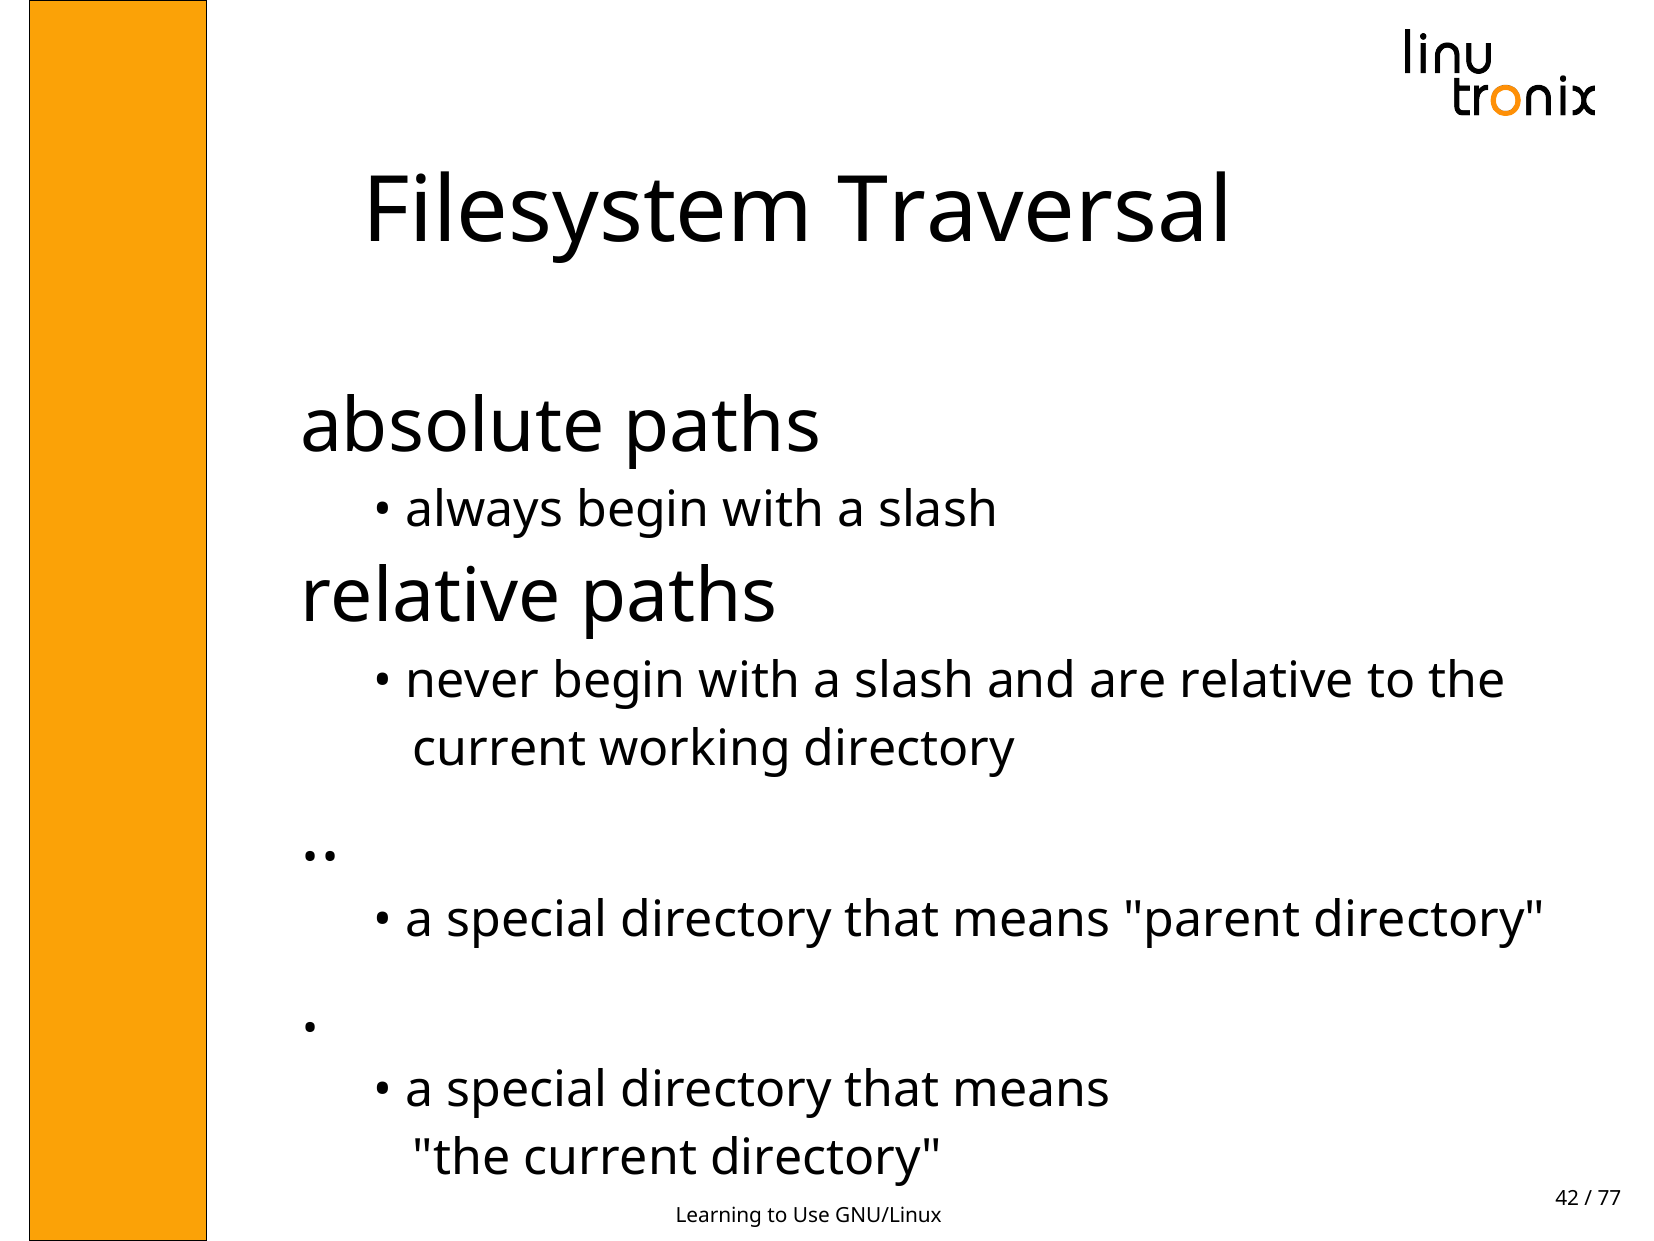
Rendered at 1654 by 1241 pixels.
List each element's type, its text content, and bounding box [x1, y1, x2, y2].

text_box absolute paths • always begin with a slash relative paths • never begin with a slash and are relative to the current working directory .. • a special directory that means "parent directory" . • a special directory that means "the current directory" [300, 370, 1647, 1087]
text_box Filesystem Traversal [362, 143, 1292, 263]
picture [1405, 29, 1595, 116]
